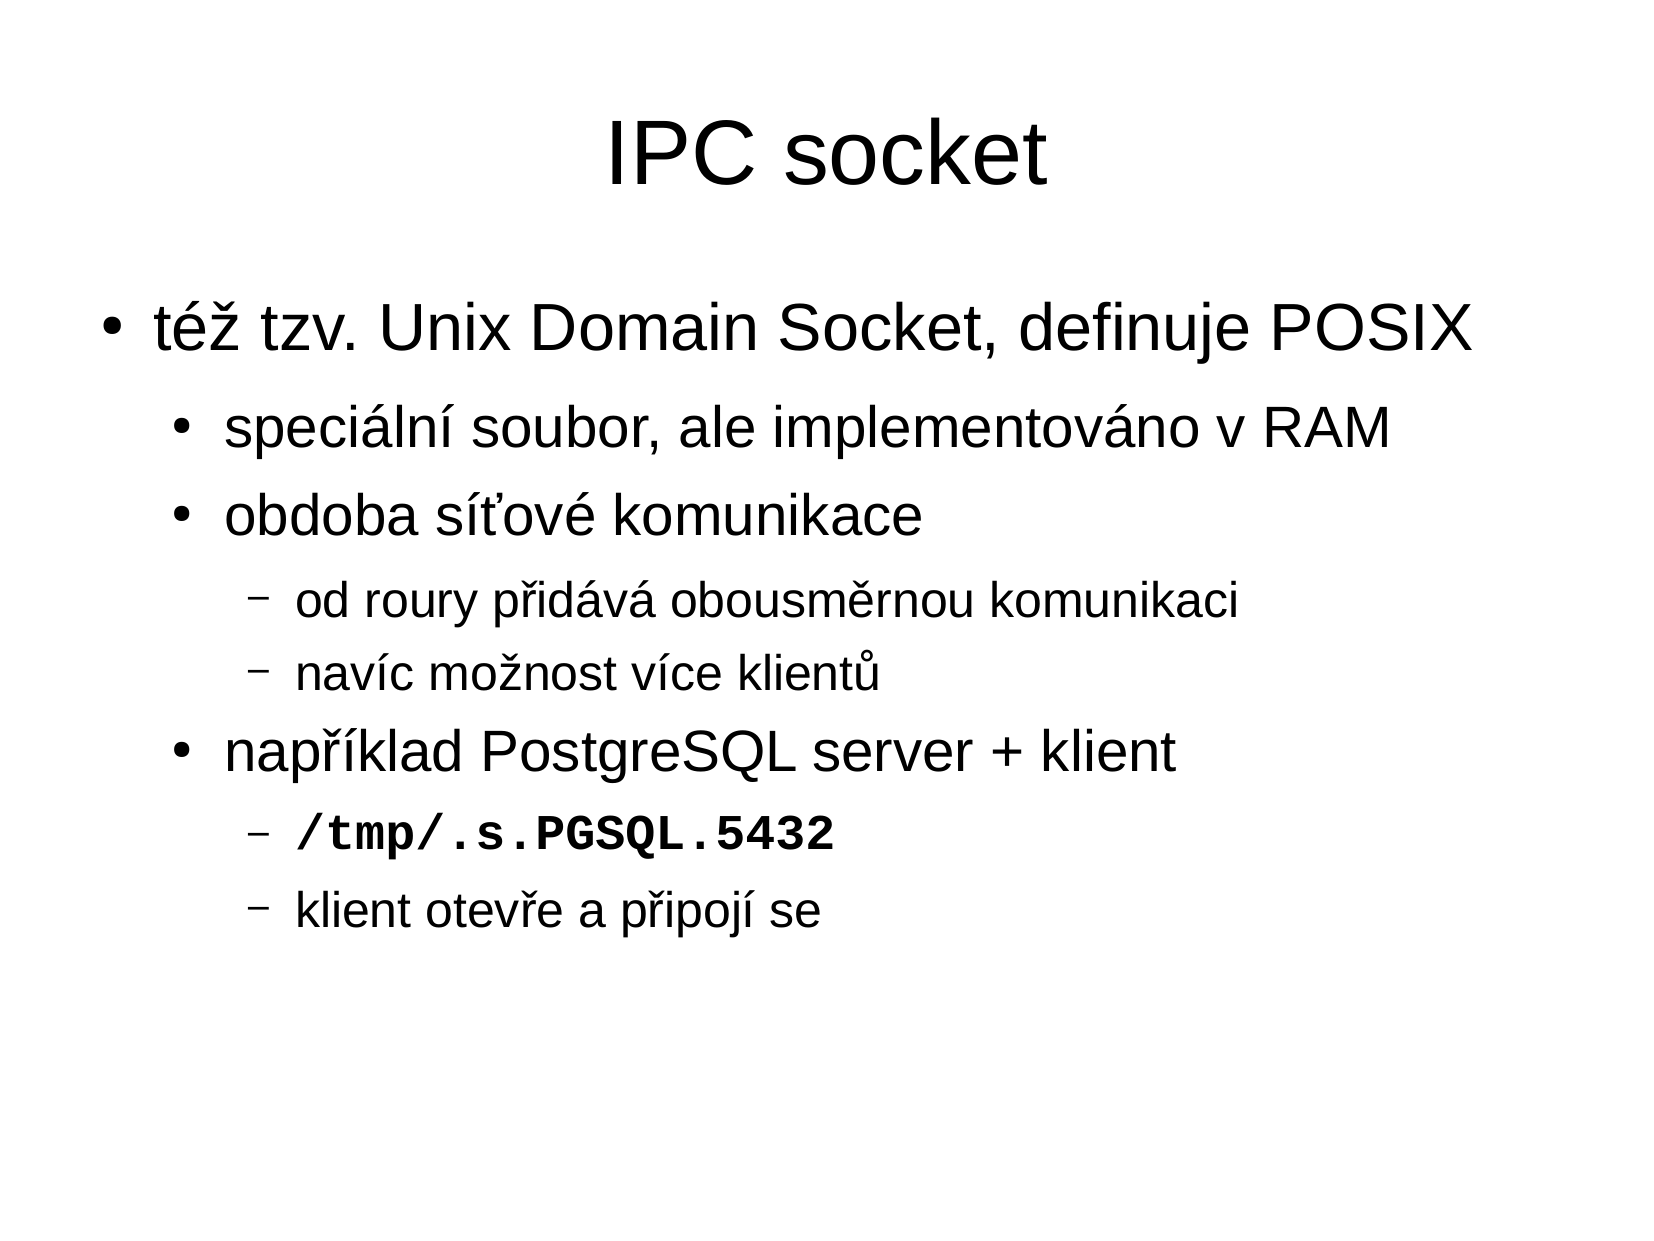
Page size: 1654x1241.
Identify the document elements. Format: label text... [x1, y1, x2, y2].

list též tzv. Unix Domain Socket, definuje POSIX speciální soubor, ale implementováno v RAM obdoba síťové komunikace od roury přidává obousměrnou komunikaci navíc možnost více klientů například PostgreSQL server + klient /tmp/.s.PGSQL.5432 klient otevře a připojí se [82, 290, 1571, 1094]
title IPC socket [82, 56, 1571, 250]
